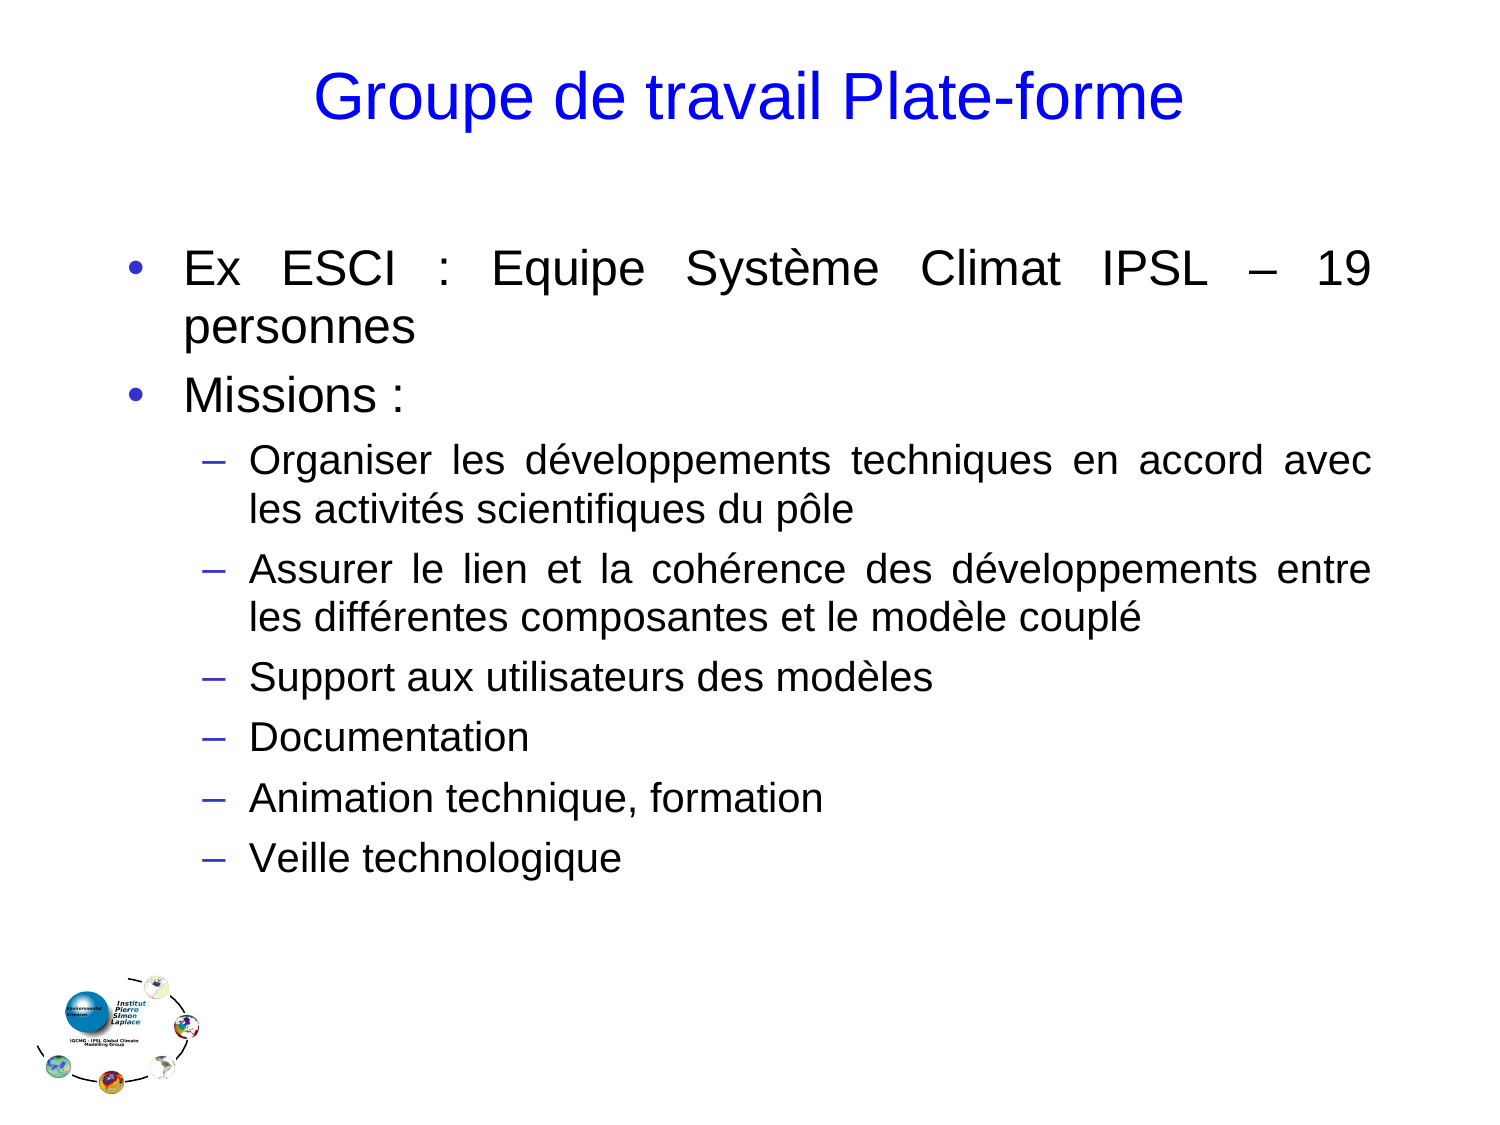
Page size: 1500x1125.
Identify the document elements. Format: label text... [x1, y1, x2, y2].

picture [65, 974, 170, 1048]
picture [44, 1054, 72, 1079]
picture [97, 1069, 125, 1095]
text_box Ex ESCI : Equipe Système Climat IPSL – 19 personnes Missions : Organiser les développements techniques en accord avec les activités scientifiques du pôle Assurer le lien et la cohérence des développements entre les différentes composantes et le modèle couplé Support aux utilisateurs des modèles Documentation Animation technique, formation Veille technologique [112, 231, 1388, 907]
text_box Groupe de travail Plate-forme [75, 45, 1426, 233]
picture [148, 1054, 176, 1080]
picture [172, 1013, 200, 1040]
